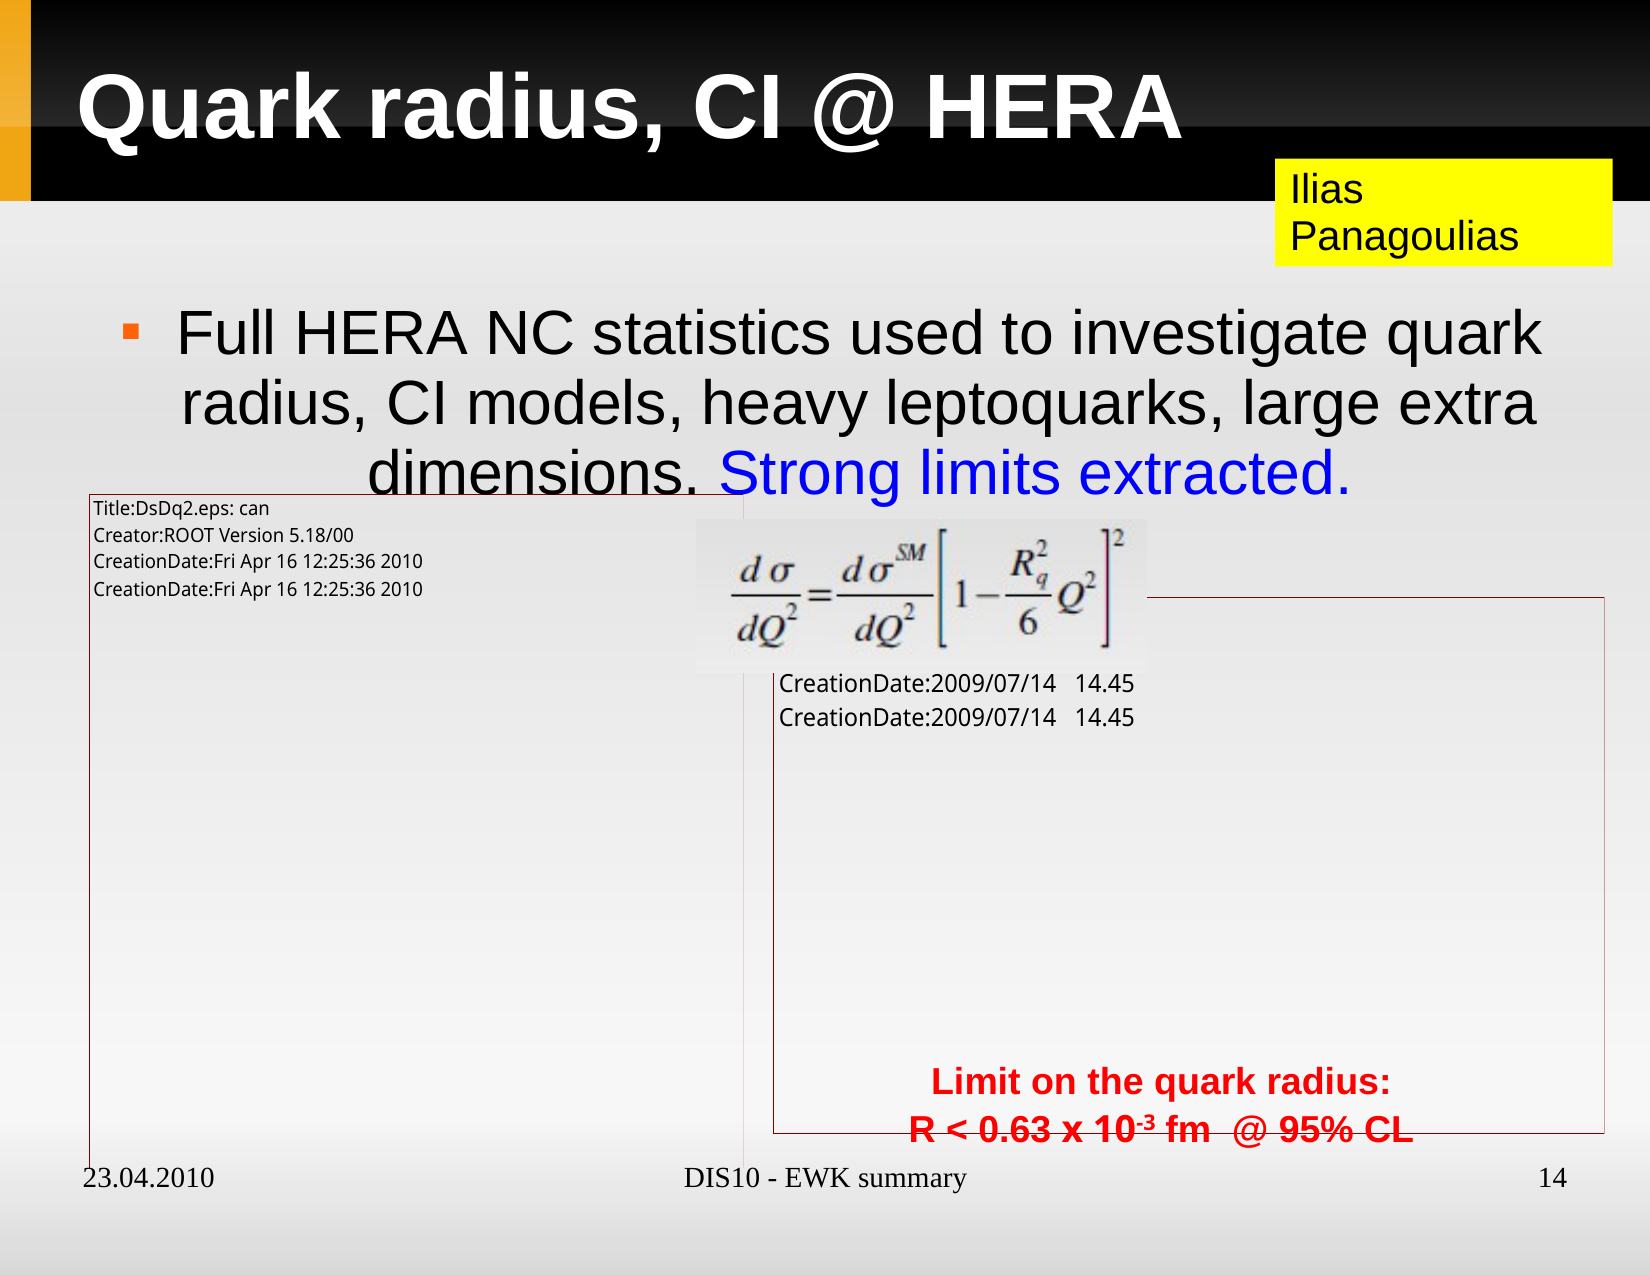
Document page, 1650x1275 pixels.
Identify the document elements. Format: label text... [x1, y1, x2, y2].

title Quark radius, CI @ HERA [76, 7, 1562, 206]
text_box Ilias Panagoulias [1275, 158, 1613, 267]
text_box Limit on the quark radius: R < 0.63 x 10-3 fm @ 95% CL [893, 1053, 1464, 1163]
picture [0, 0, 1650, 1275]
list Full HERA NC statistics used to investigate quark radius, CI models, heavy leptoquarks, large extra dimensions. Strong limits extracted. [82, 298, 1568, 1126]
